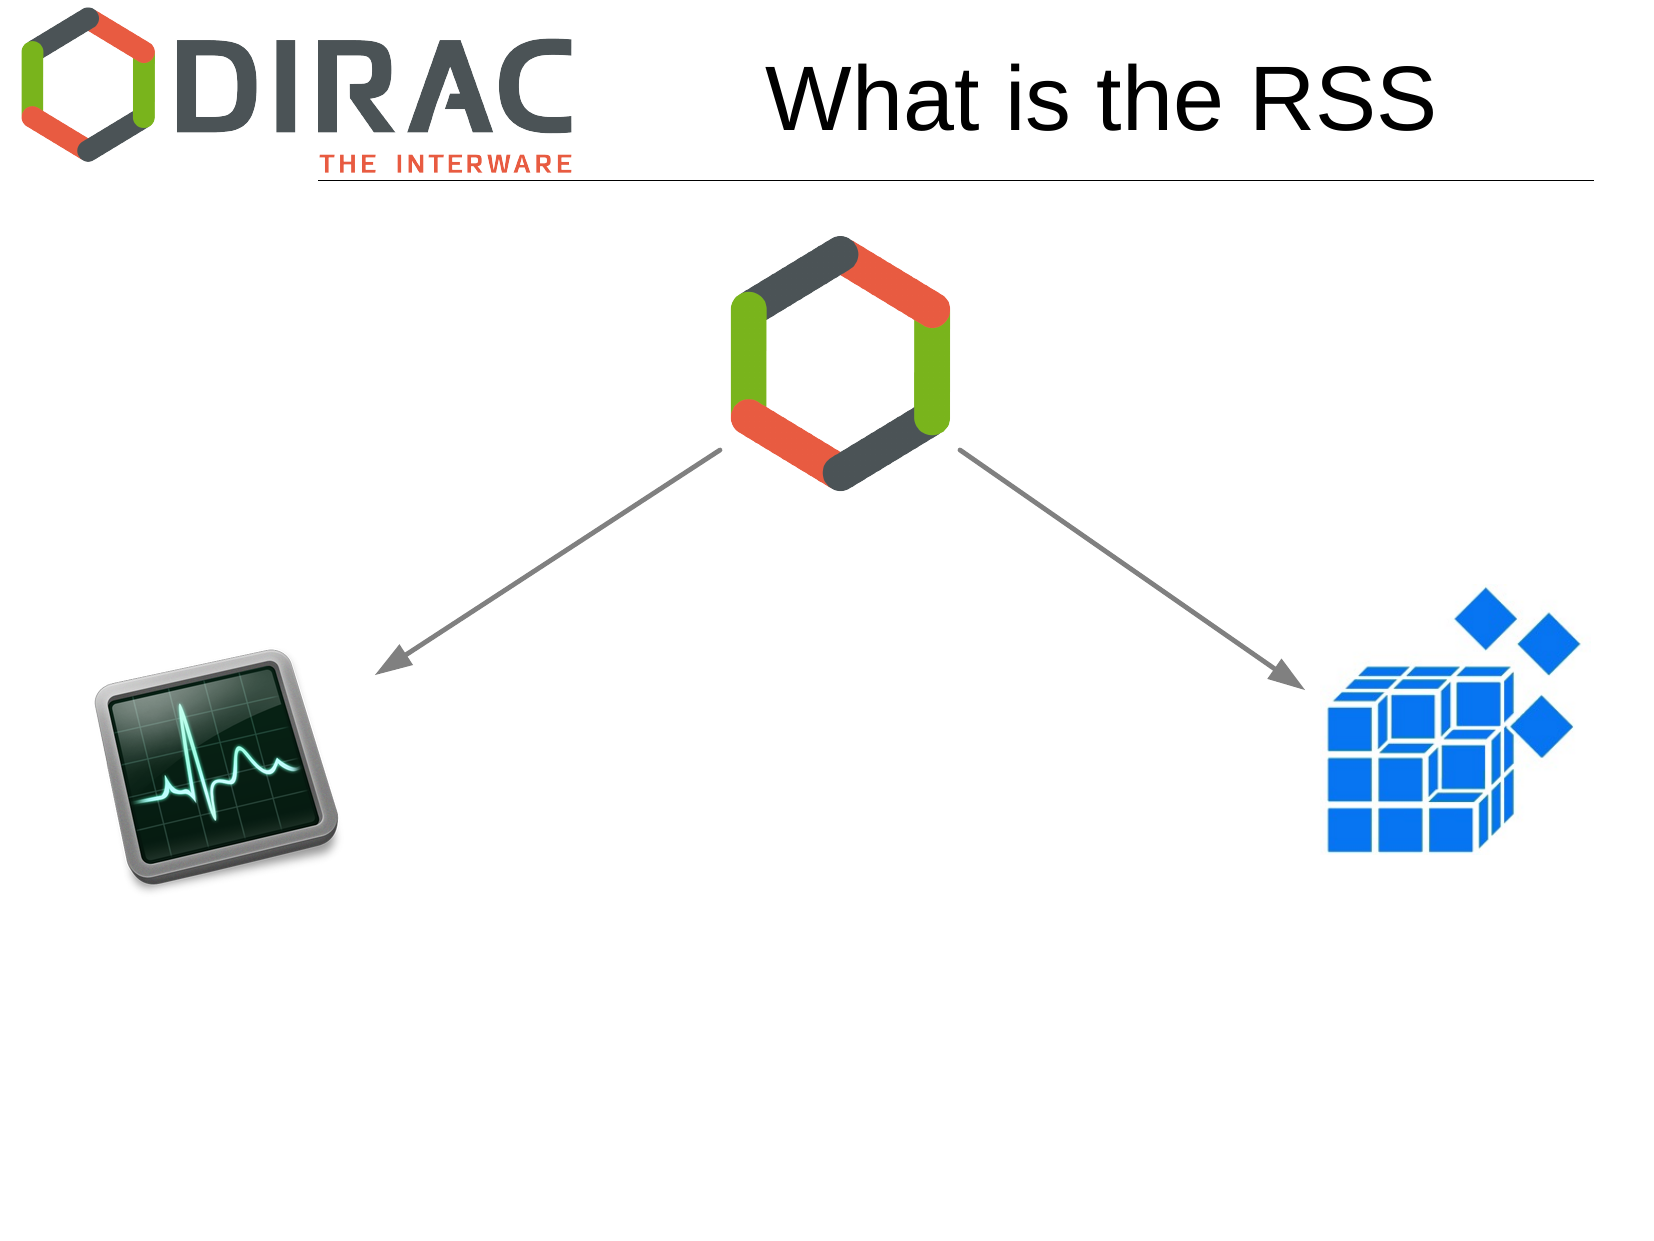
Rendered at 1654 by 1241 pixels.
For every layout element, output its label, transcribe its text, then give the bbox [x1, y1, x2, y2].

picture [90, 644, 346, 901]
picture [702, 224, 976, 521]
title What is the RSS [615, 32, 1591, 166]
picture [4, 0, 589, 181]
picture [1320, 584, 1591, 856]
